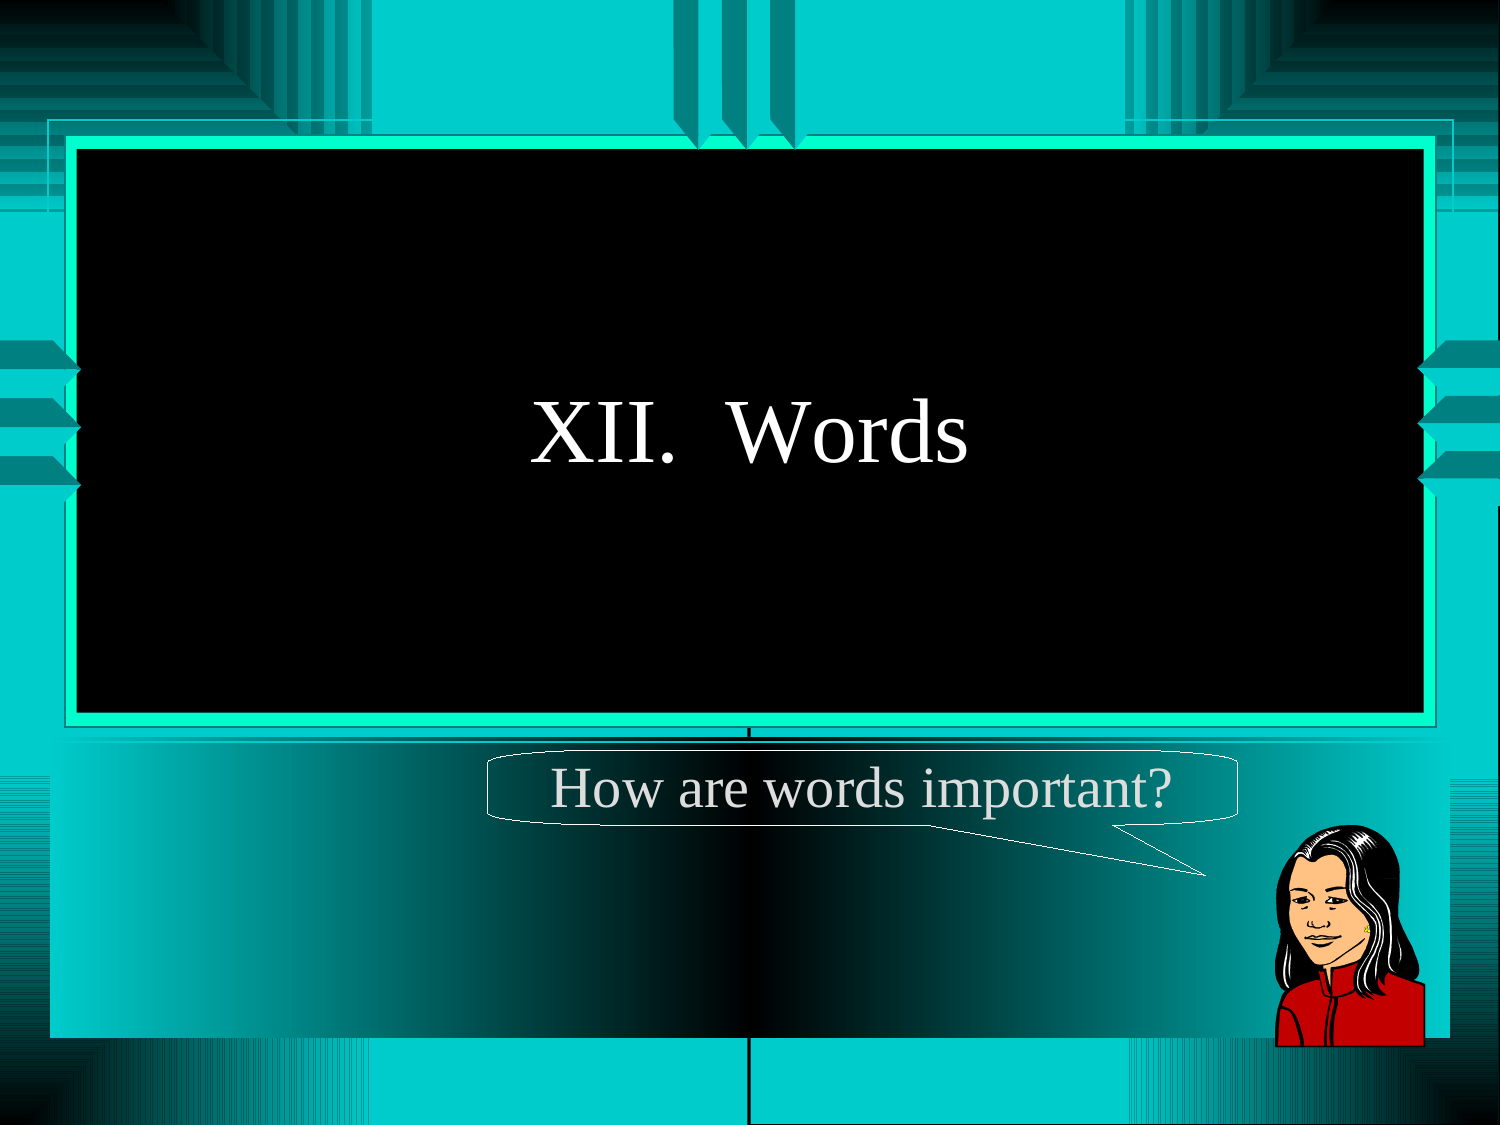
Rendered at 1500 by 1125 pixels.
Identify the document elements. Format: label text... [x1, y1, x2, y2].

picture [1275, 825, 1426, 1048]
text_box How are words important? [487, 750, 1238, 876]
title XII. Words [112, 329, 1388, 533]
